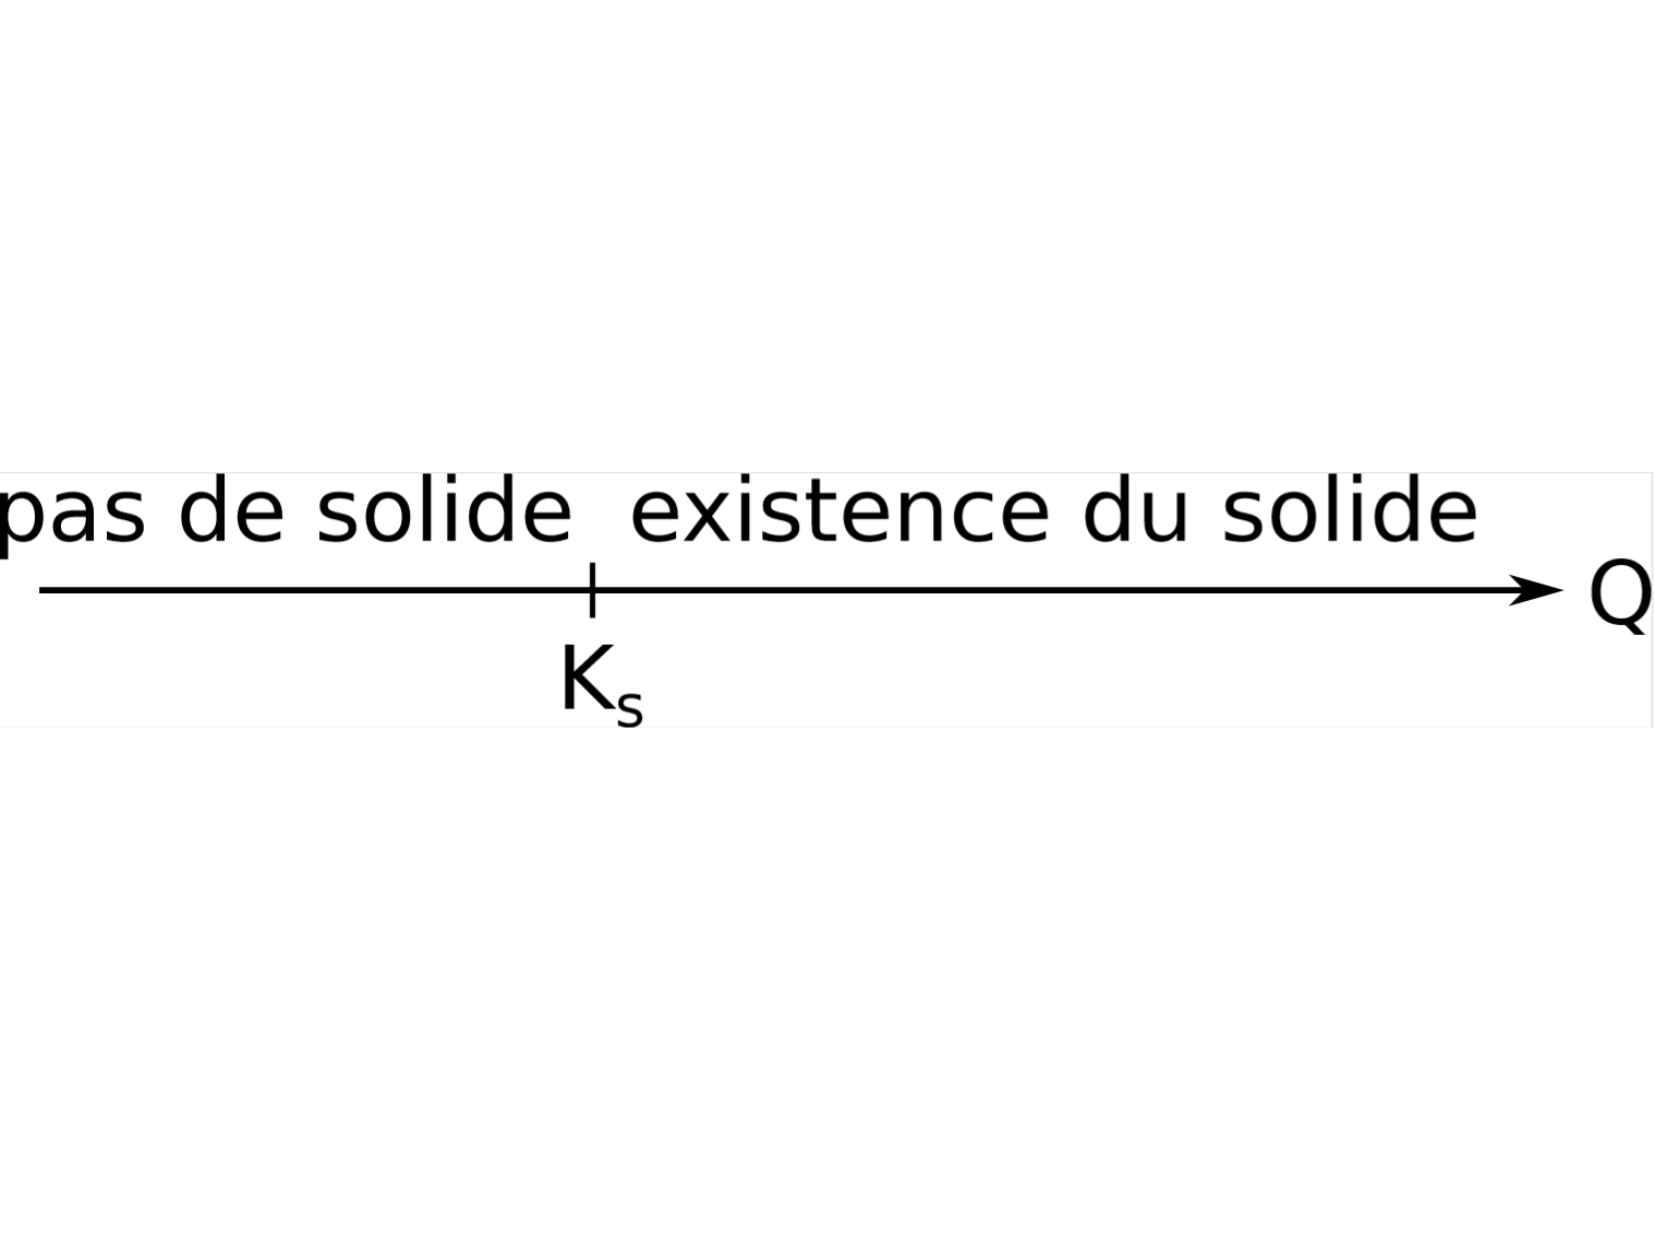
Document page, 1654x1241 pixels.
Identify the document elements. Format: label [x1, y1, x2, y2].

picture [0, 472, 1654, 728]
